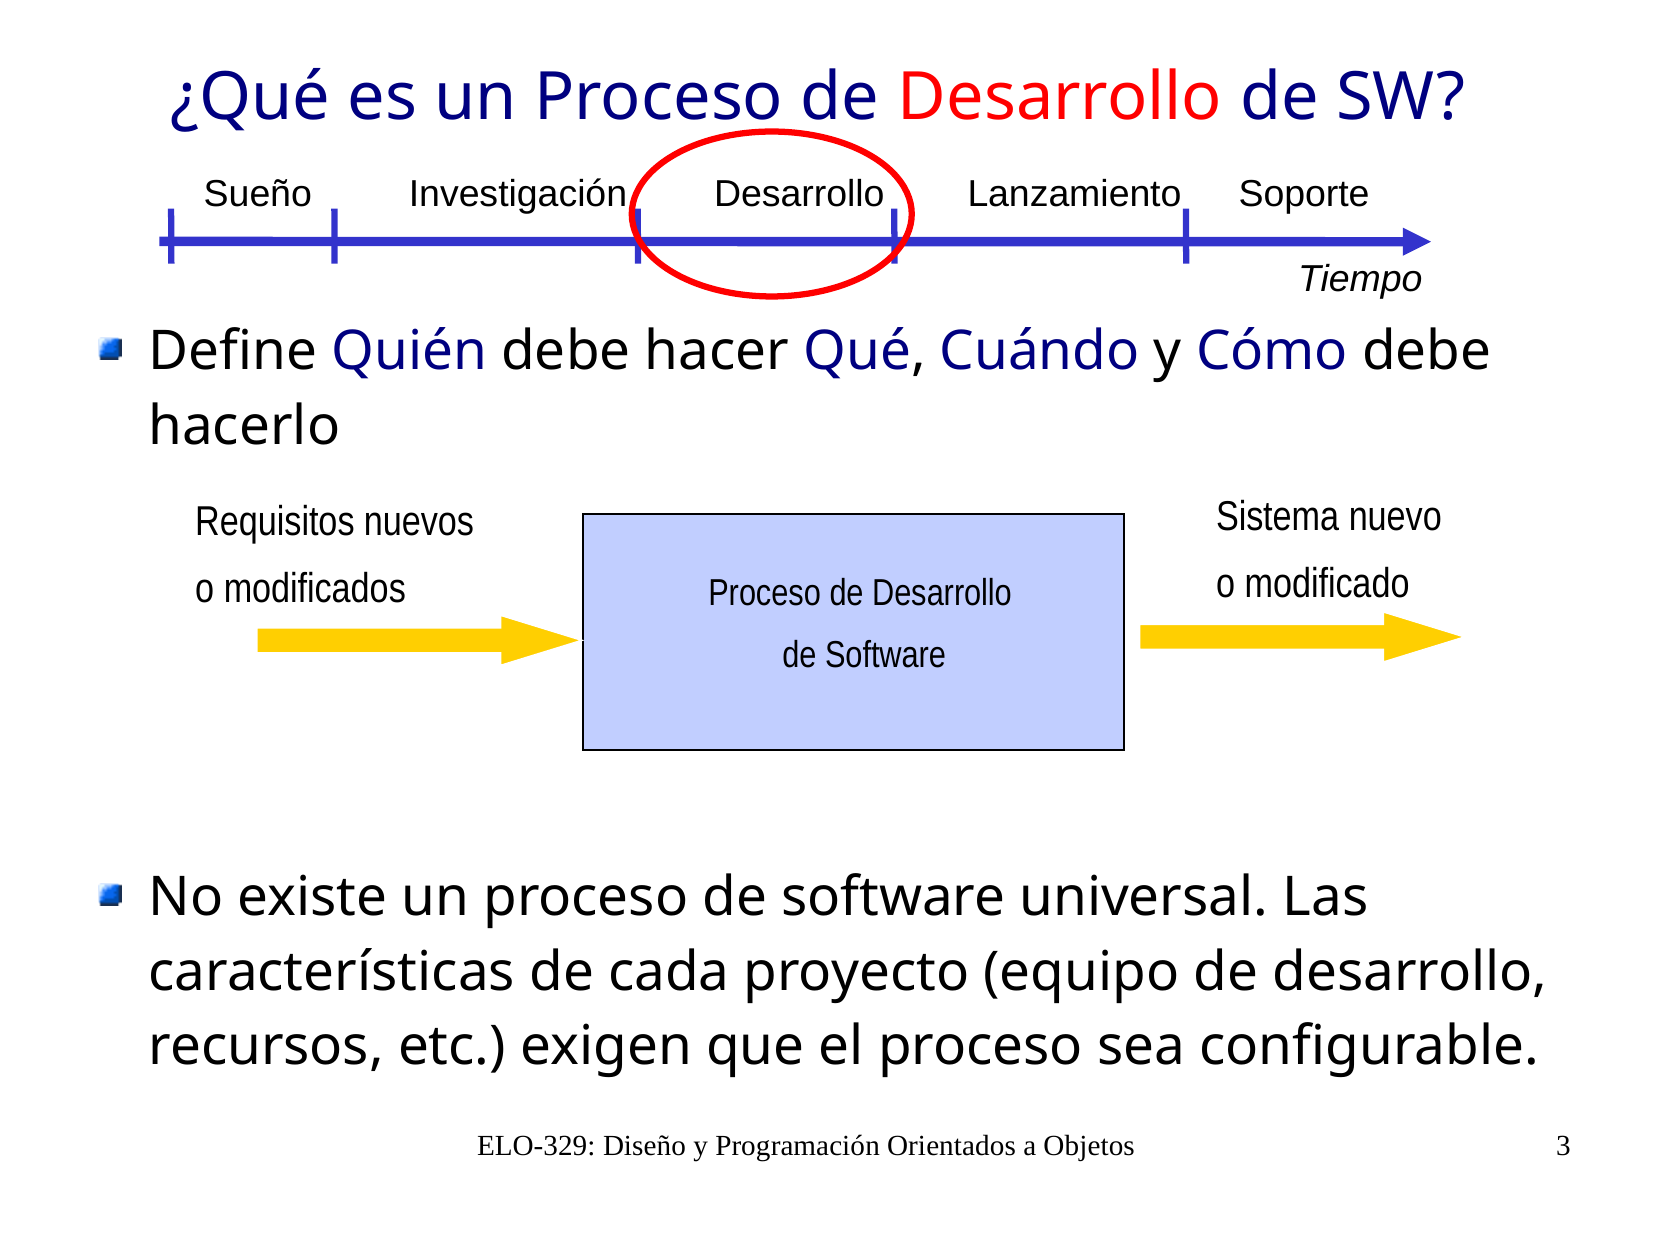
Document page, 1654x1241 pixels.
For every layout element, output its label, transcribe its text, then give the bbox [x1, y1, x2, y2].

title ¿Qué es un Proceso de Desarrollo de SW? [82, 50, 1571, 137]
text_box Sueño [188, 164, 327, 222]
text_box Tiempo [1283, 249, 1438, 307]
text_box Soporte [1223, 164, 1385, 222]
text_box [1139, 611, 1465, 663]
list Define Quién debe hacer Qué, Cuándo y Cómo debe hacerlo No existe un proceso de software universal. Las características de cada proyecto (equipo de desarrollo, recursos, etc.) exigen que el proceso sea configurable. [81, 311, 1571, 1139]
text_box [256, 513, 1125, 751]
text_box Lanzamiento [952, 164, 1197, 222]
text_box Proceso de Desarrollo de Software [693, 562, 1036, 683]
text_box Requisitos nuevos o modificados [180, 489, 490, 619]
text_box Desarrollo [699, 164, 900, 222]
text_box Sistema nuevo o modificado [1200, 484, 1458, 614]
text_box Investigación [393, 164, 642, 222]
